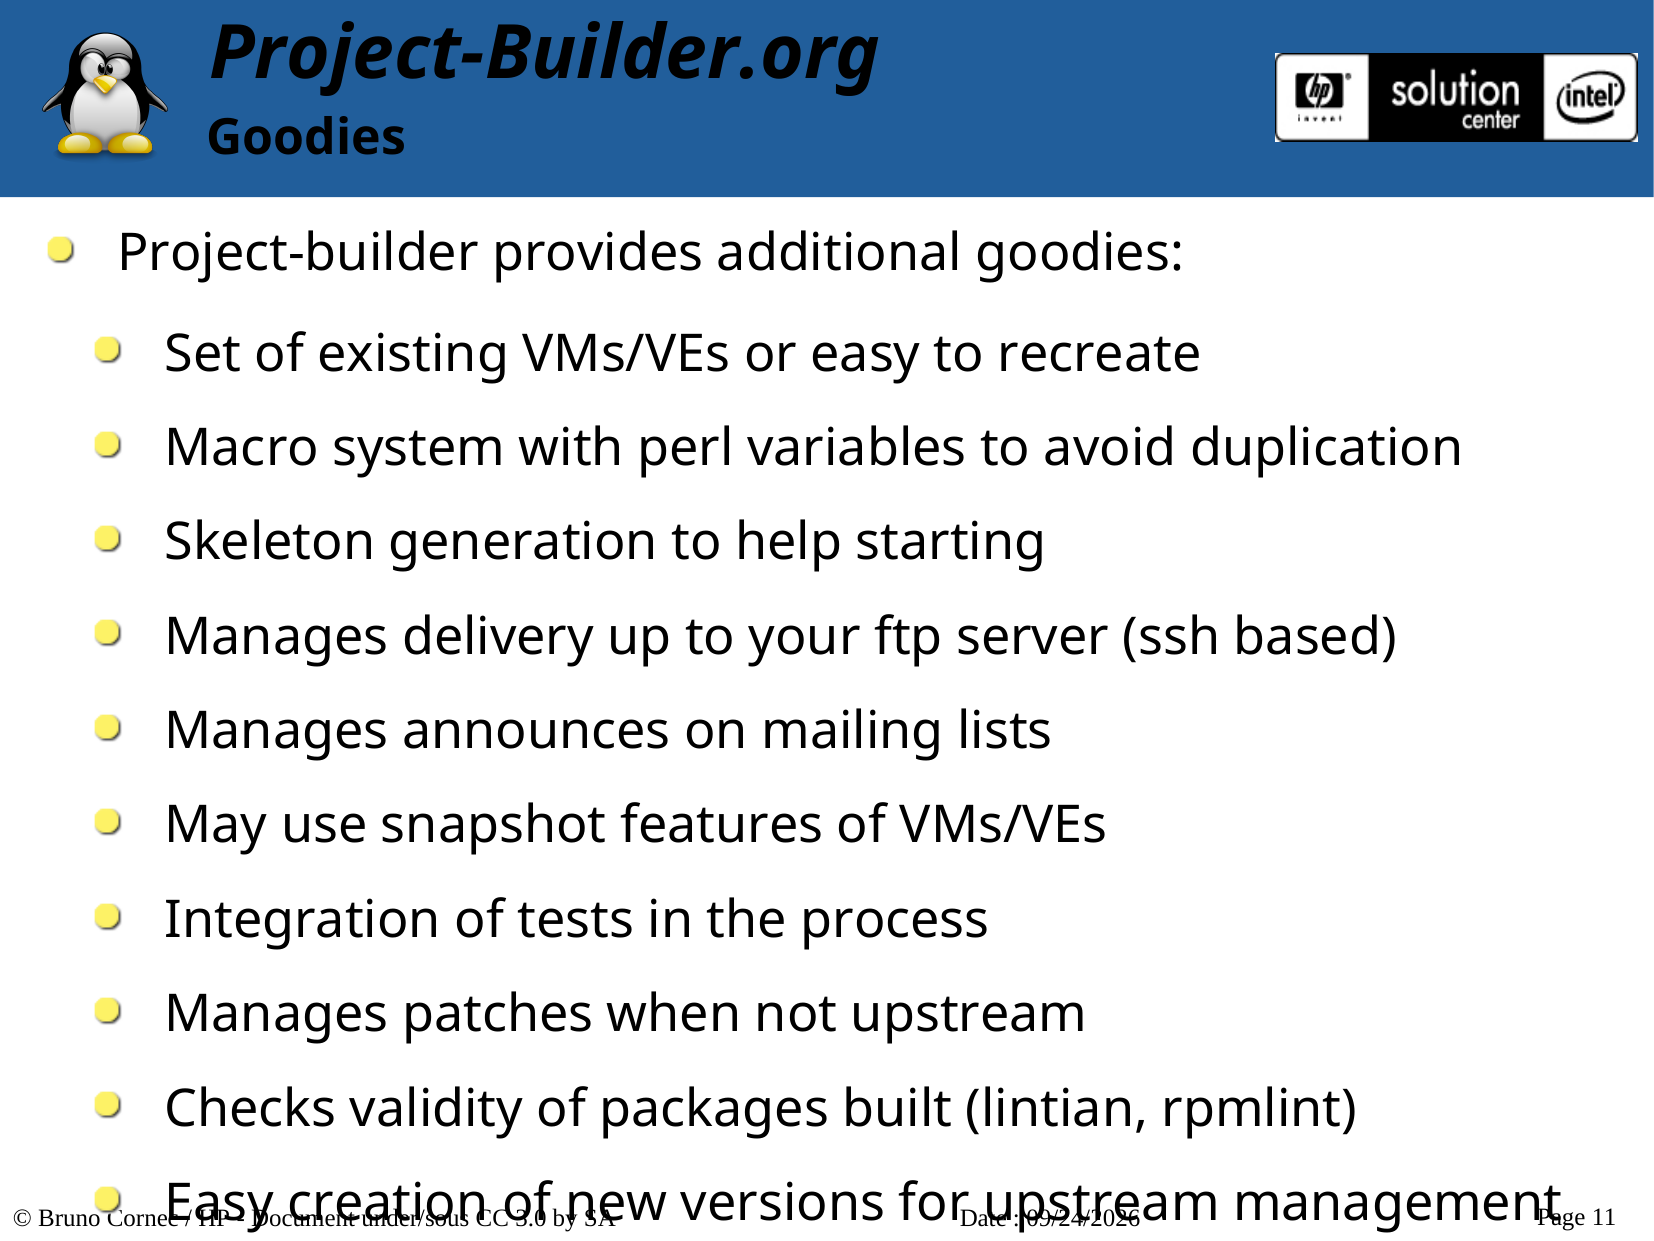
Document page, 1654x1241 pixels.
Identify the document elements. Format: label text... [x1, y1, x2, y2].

picture [93, 1185, 124, 1216]
picture [42, 29, 168, 167]
picture [1275, 53, 1638, 142]
list Project-builder provides additional goodies: Set of existing VMs/VEs or easy to recreate Macro system with perl variables to avoid duplication Skeleton generation to help starting Manages delivery up to your ftp server (ssh based) Manages announces on mailing lists May use snapshot features of VMs/VEs Integration of tests in the process Manages patches when not upstream Checks validity of packages built (lintian, rpmlint) Easy creation of new versions for upstream management [34, 215, 1642, 1184]
title Goodies [206, 56, 1121, 218]
